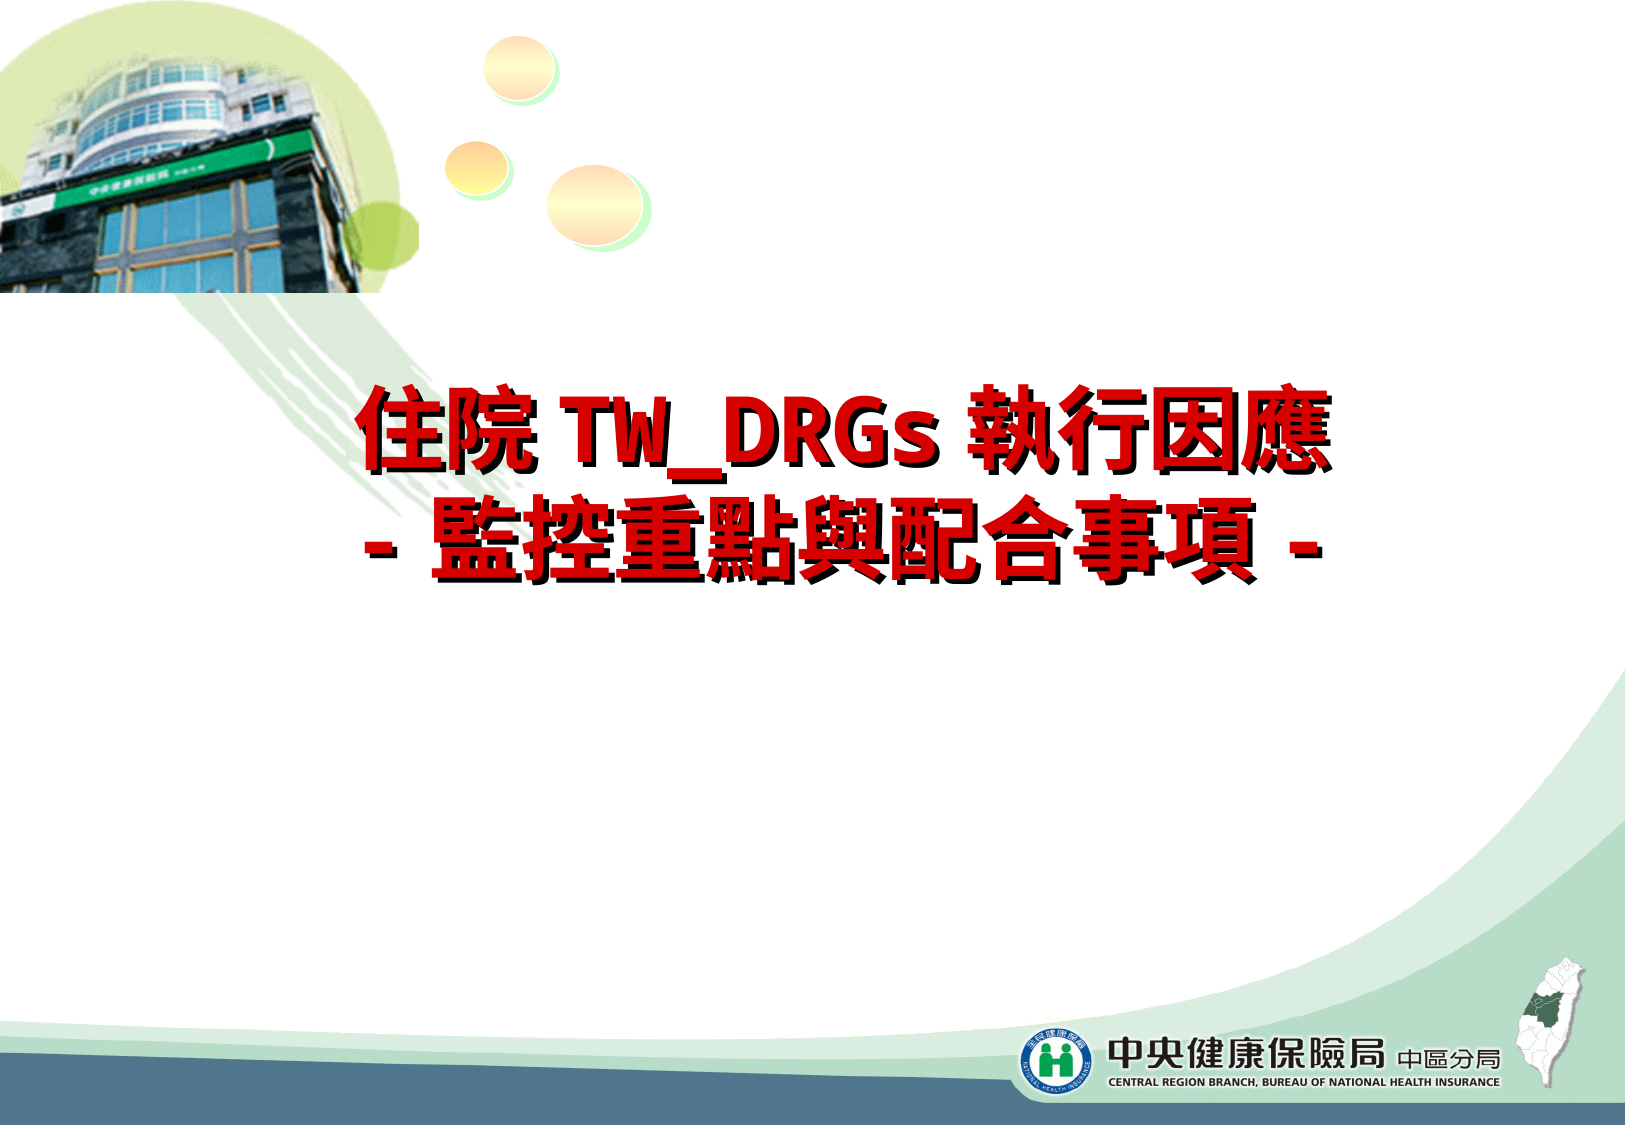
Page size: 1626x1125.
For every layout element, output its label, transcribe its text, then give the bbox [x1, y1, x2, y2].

title 住院TW_DRGs執行因應 -監控重點與配合事項- [85, 316, 1598, 645]
